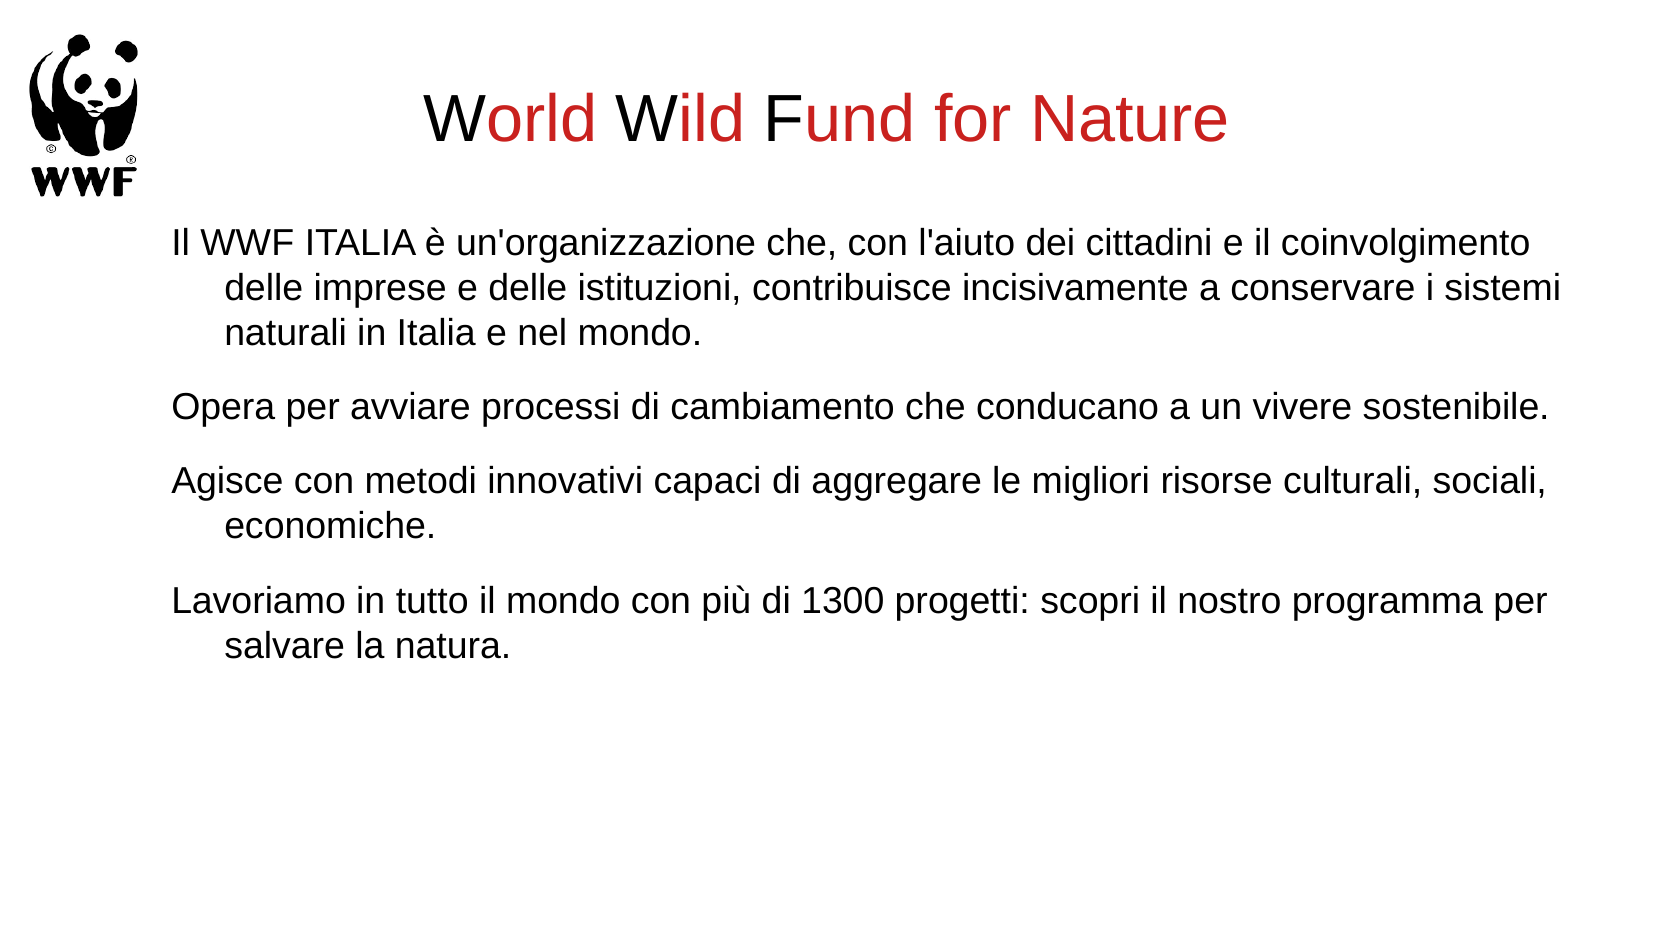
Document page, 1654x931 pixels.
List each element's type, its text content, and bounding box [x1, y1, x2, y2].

title World Wild Fund for Nature [166, 37, 1571, 193]
picture [0, 5, 166, 226]
list Il WWF ITALIA è un'organizzazione che, con l'aiuto dei cittadini e il coinvolgimento delle imprese e delle istituzioni, contribuisce incisivamente a conservare i sistemi naturali in Italia e nel mondo. Opera per avviare processi di cambiamento che conducano a un vivere sostenibile. Agisce con metodi innovativi capaci di aggregare le migliori risorse culturali, sociali, economiche. Lavoriamo in tutto il mondo con più di 1300 progetti: scopri il nostro programma per salvare la natura. [82, 217, 1571, 758]
